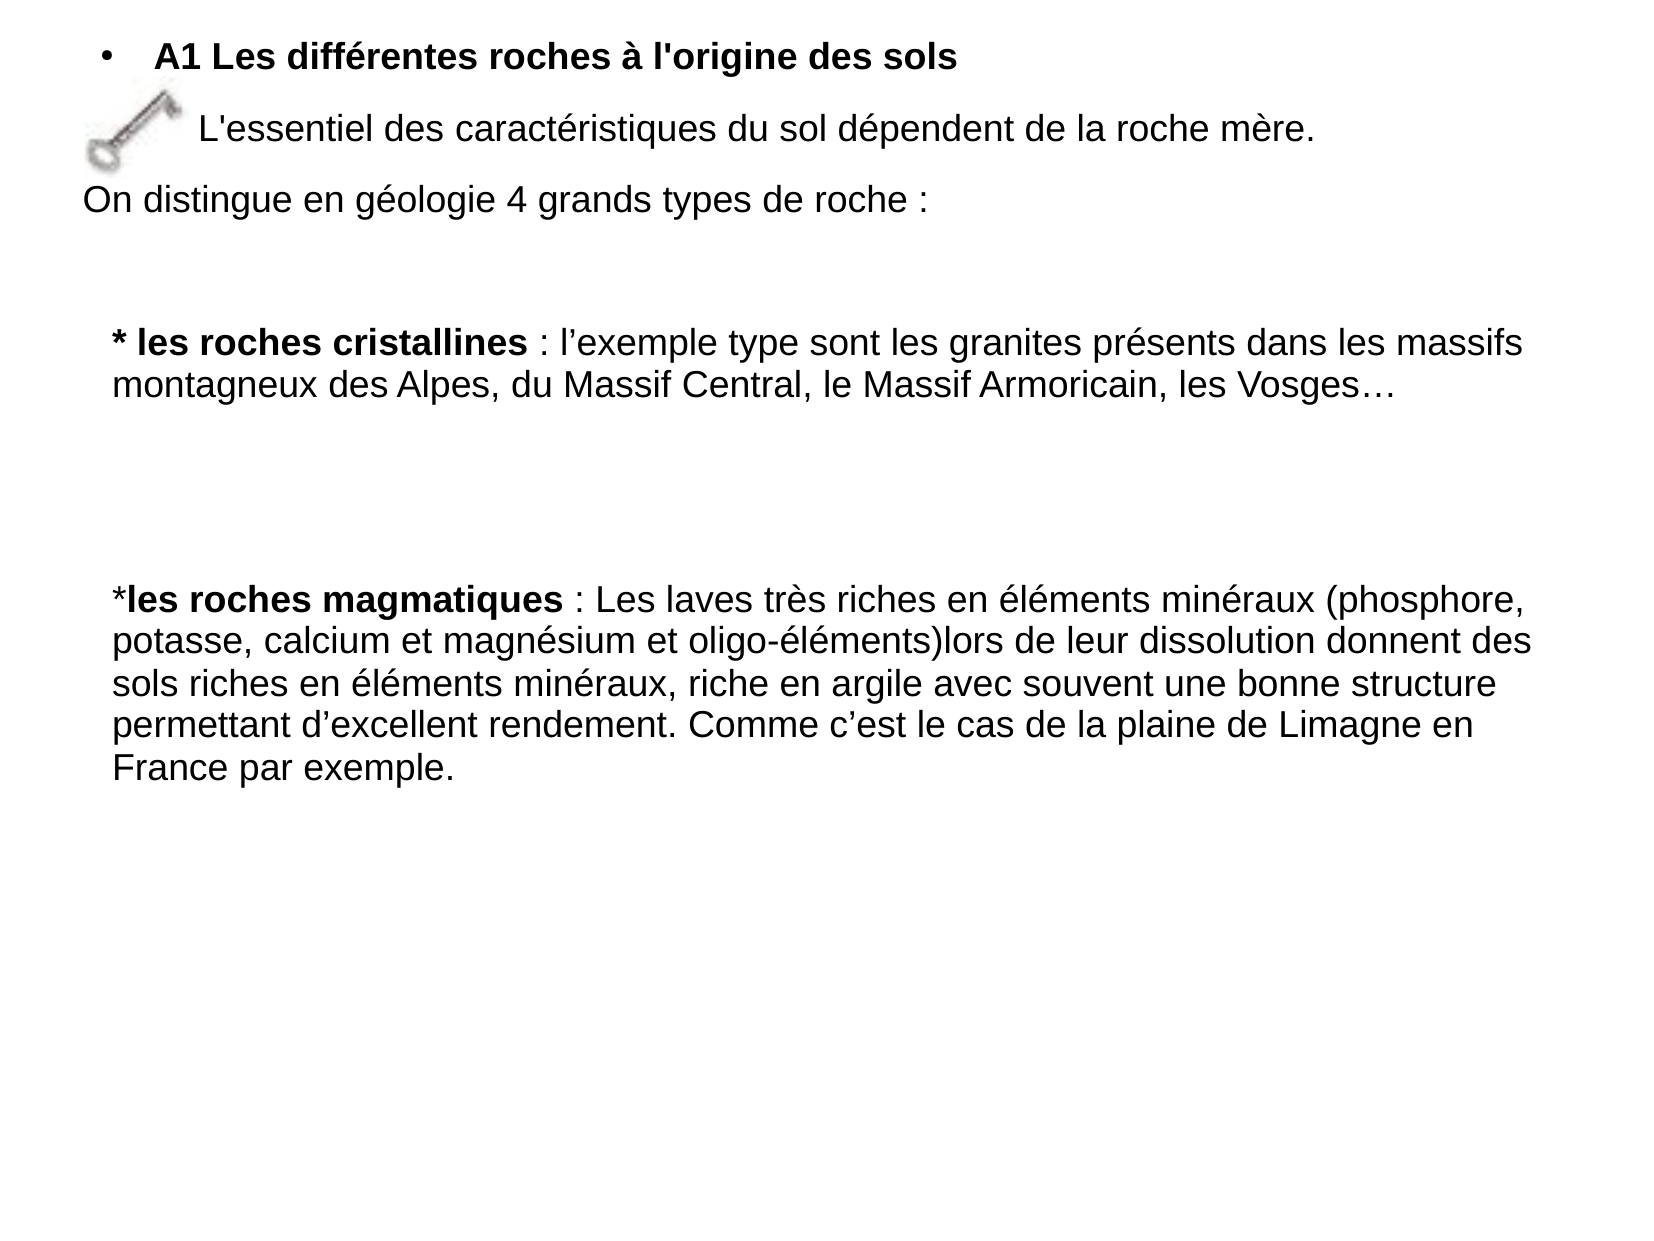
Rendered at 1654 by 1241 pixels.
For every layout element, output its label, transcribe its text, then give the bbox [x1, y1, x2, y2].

picture [82, 76, 189, 201]
list A1 Les différentes roches à l'origine des sols L'essentiel des caractéristiques du sol dépendent de la roche mère. On distingue en géologie 4 grands types de roche : * les roches cristallines : l’exemple type sont les granites présents dans les massifs montagneux des Alpes, du Massif Central, le Massif Armoricain, les Vosges… *les roches magmatiques : Les laves très riches en éléments minéraux (phosphore, potasse, calcium et magnésium et oligo-éléments)lors de leur dissolution donnent des sols riches en éléments minéraux, riche en argile avec souvent une bonne structure permettant d’excellent rendement. Comme c’est le cas de la plaine de Limagne en France par exemple. [82, 35, 1538, 1205]
